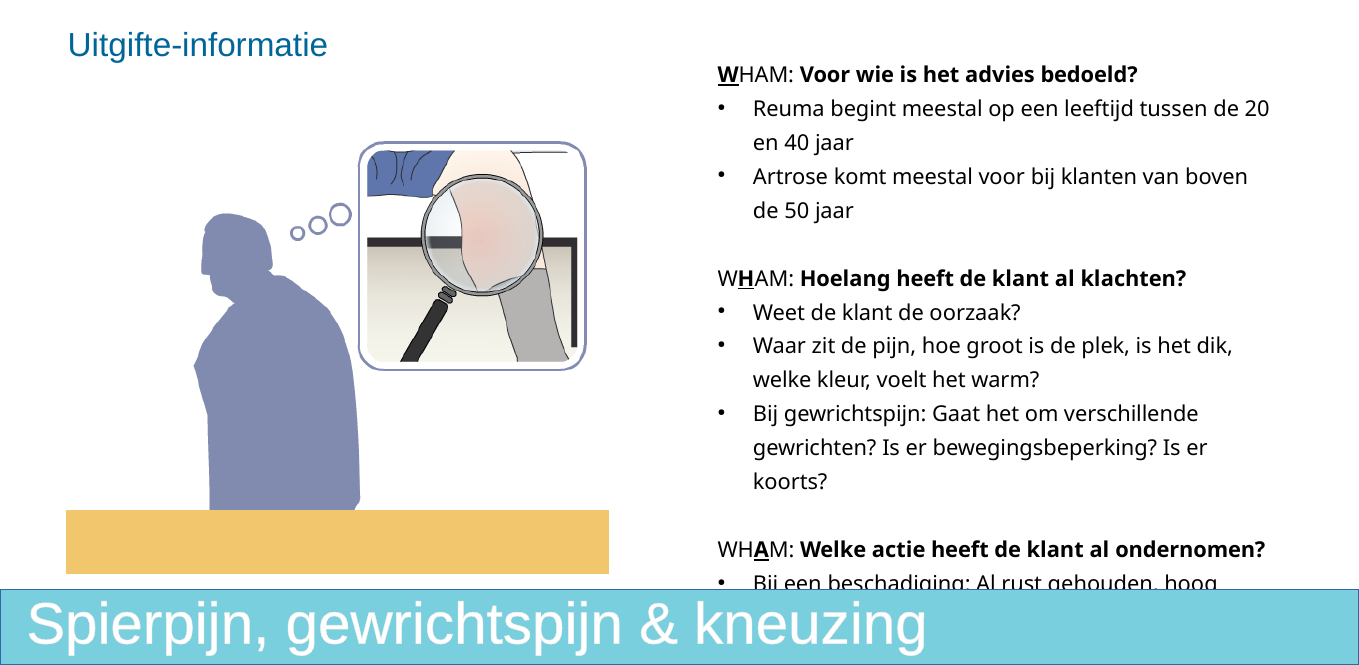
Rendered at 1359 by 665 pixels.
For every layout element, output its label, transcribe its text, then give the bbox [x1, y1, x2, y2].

text_box [0, 589, 1359, 665]
title Uitgifte-informatie [67, 26, 1291, 101]
title Spierpijn, gewrichtspijn & kneuzing [26, 590, 1229, 665]
picture [66, 118, 609, 574]
text_box WHAM: Voor wie is het advies bedoeld? Reuma begint meestal op een leeftijd tussen de 20 en 40 jaar Artrose komt meestal voor bij klanten van boven de 50 jaar WHAM: Hoelang heeft de klant al klachten? Weet de klant de oorzaak? Waar zit de pijn, hoe groot is de plek, is het dik, welke kleur, voelt het warm? Bij gewrichtspijn: Gaat het om verschillende gewrichten? Is er bewegingsbeperking? Is er koorts? WHAM: Welke actie heeft de klant al ondernomen? Bij een beschadiging: Al rust gehouden, hoog gehouden? Al een zelfzorgmiddel gebruikt? [702, 101, 1286, 589]
